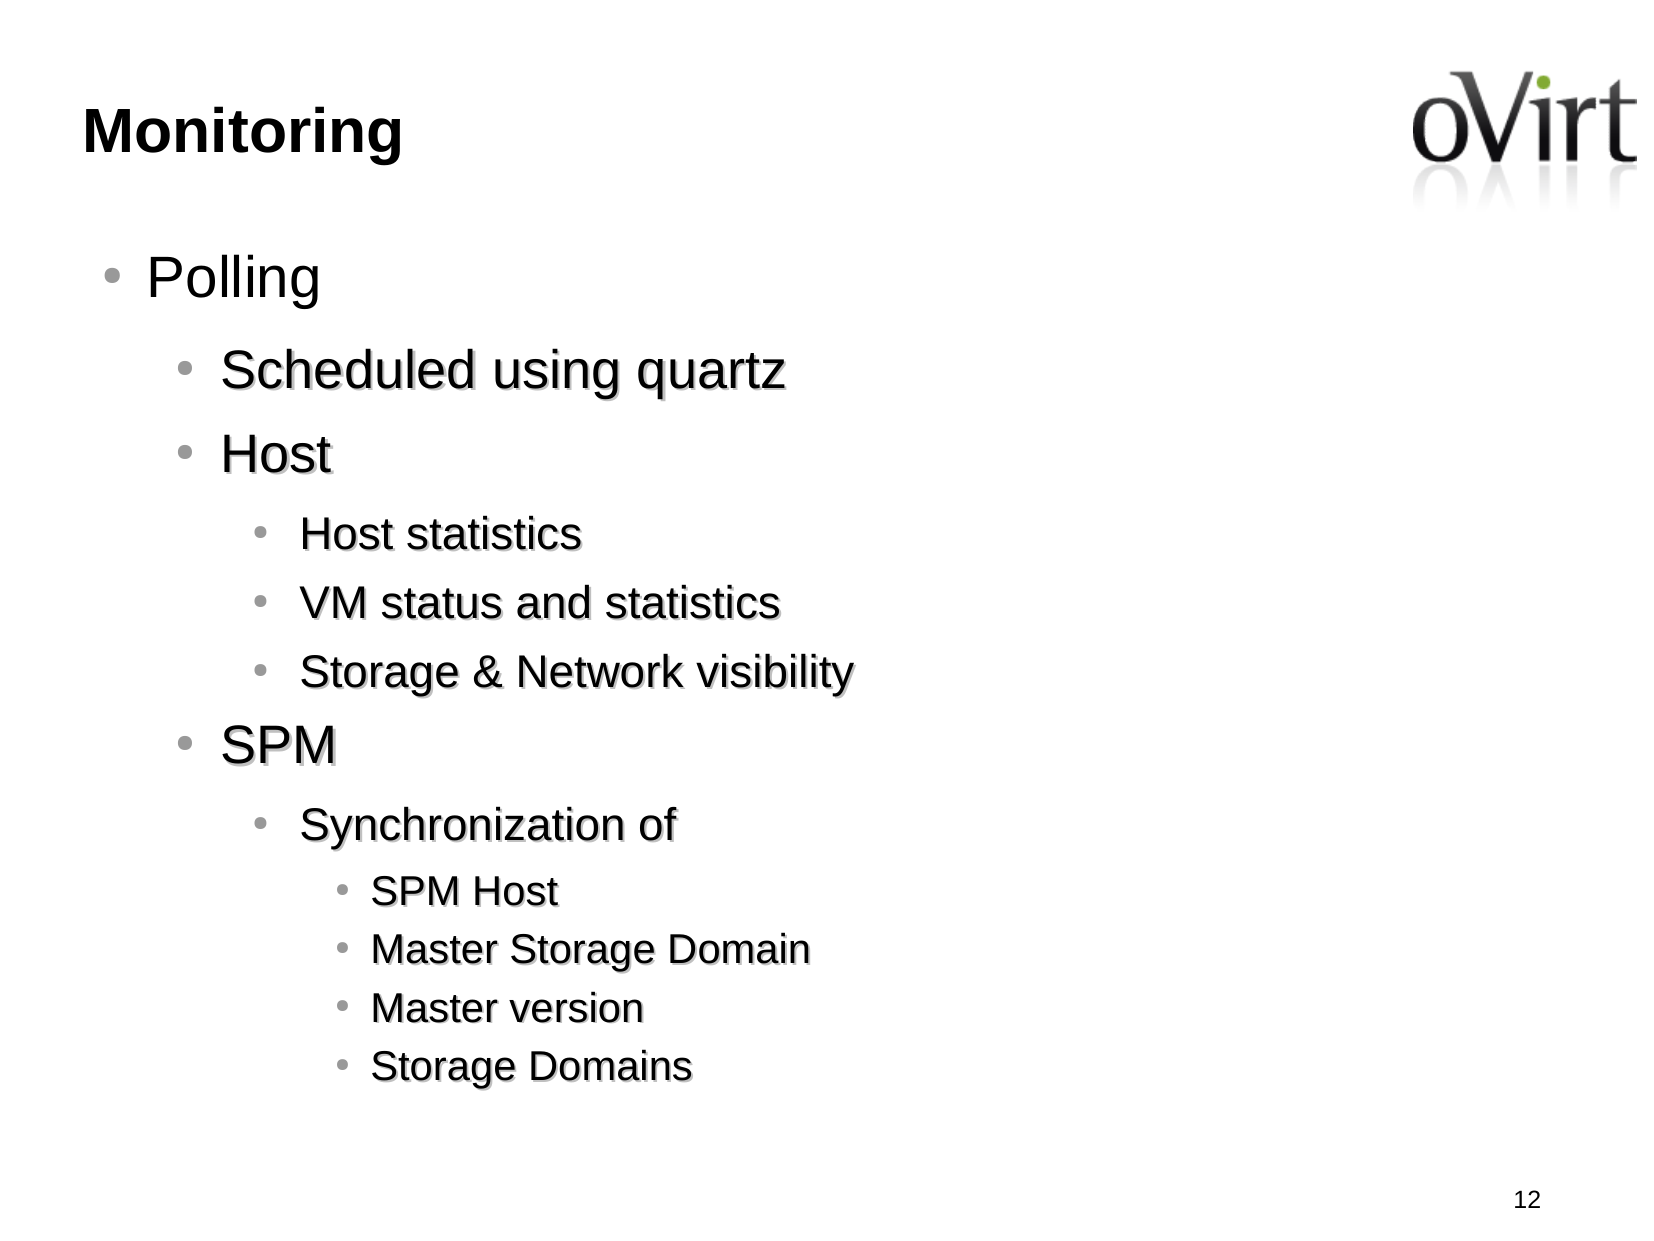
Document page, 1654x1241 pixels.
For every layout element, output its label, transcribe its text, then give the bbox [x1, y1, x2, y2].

list Polling Scheduled using quartz Host Host statistics VM status and statistics Storage & Network visibility SPM Synchronization of SPM Host Master Storage Domain Master version Storage Domains [86, 244, 1576, 1090]
title Monitoring [82, 27, 1303, 235]
picture [1413, 63, 1637, 212]
